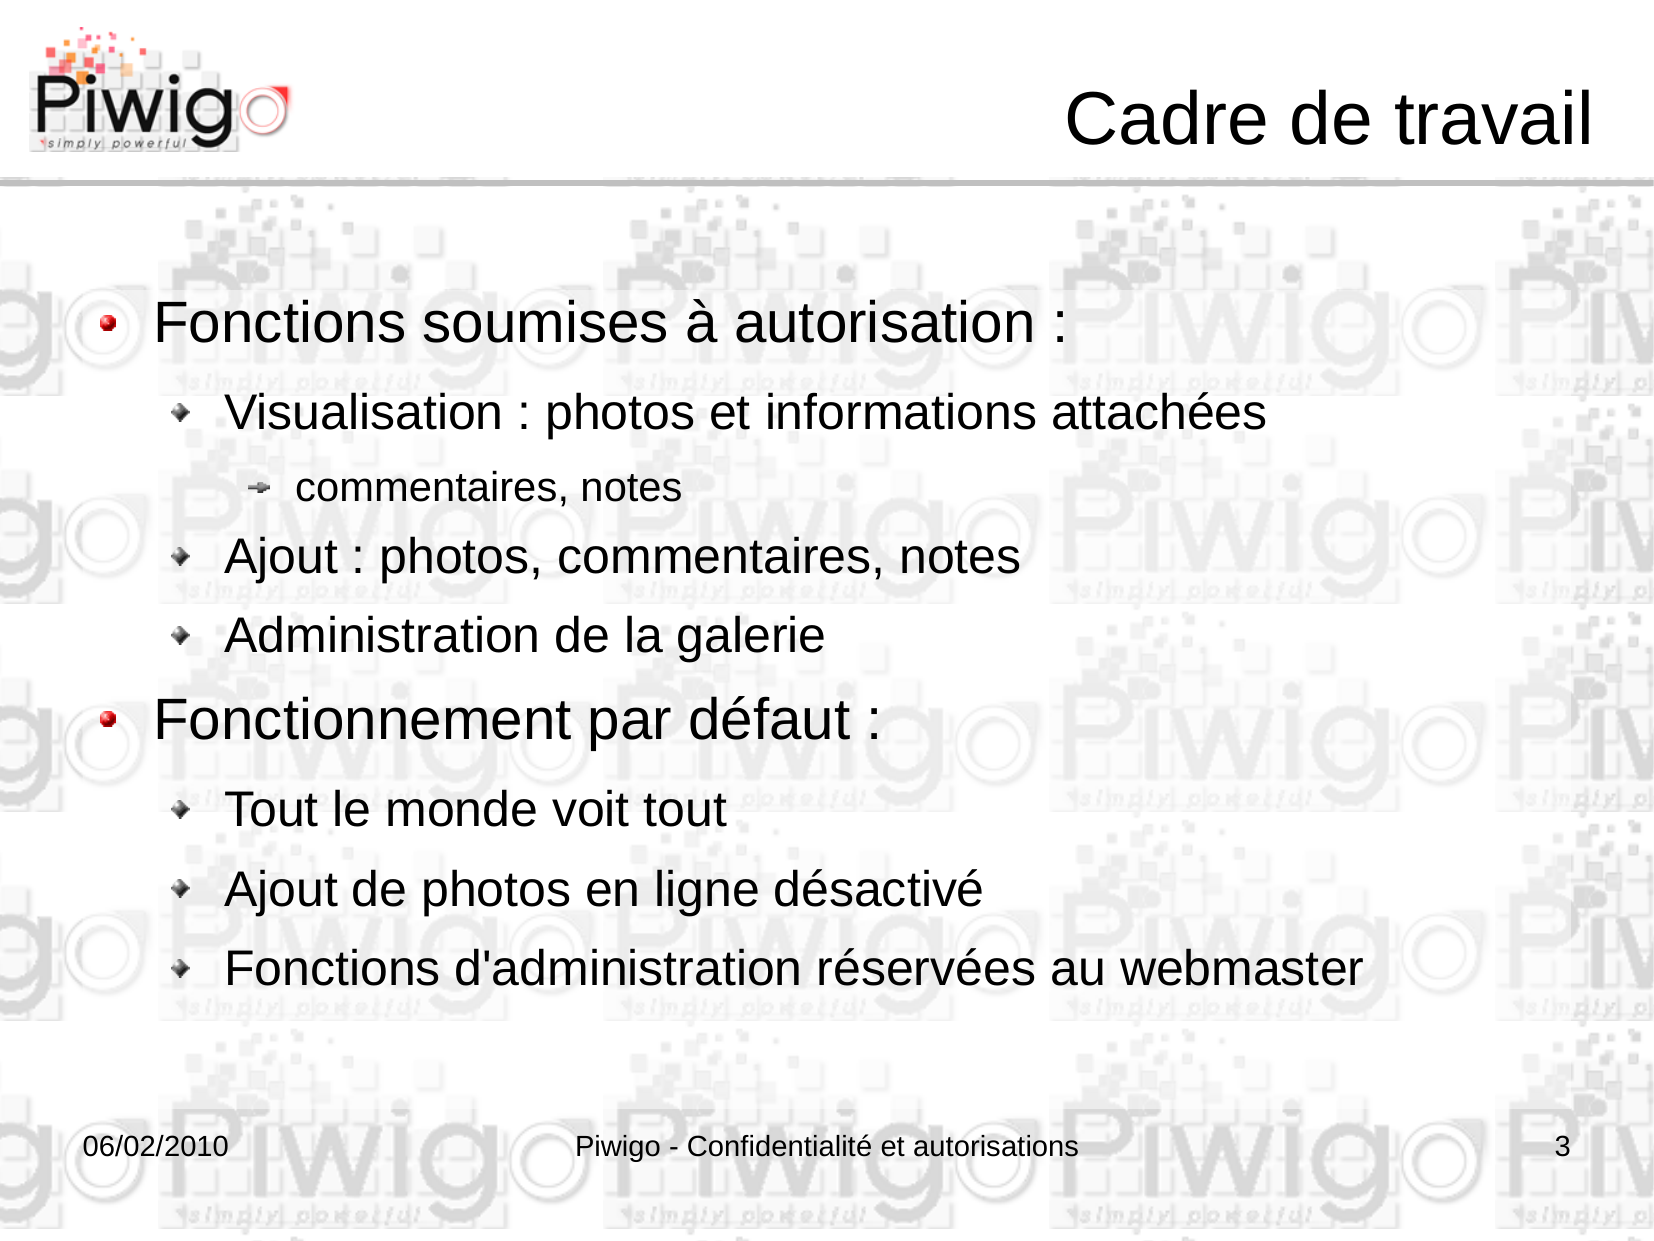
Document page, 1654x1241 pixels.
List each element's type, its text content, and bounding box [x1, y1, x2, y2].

picture [0, 186, 1654, 1241]
title Cadre de travail [295, 66, 1595, 170]
picture [0, 0, 1654, 180]
list Fonctions soumises à autorisation : Visualisation : photos et informations attachées commentaires, notes Ajout : photos, commentaires, notes Administration de la galerie Fonctionnement par défaut : Tout le monde voit tout Ajout de photos en ligne désactivé Fonctions d'administration réservées au webmaster [82, 290, 1571, 1109]
